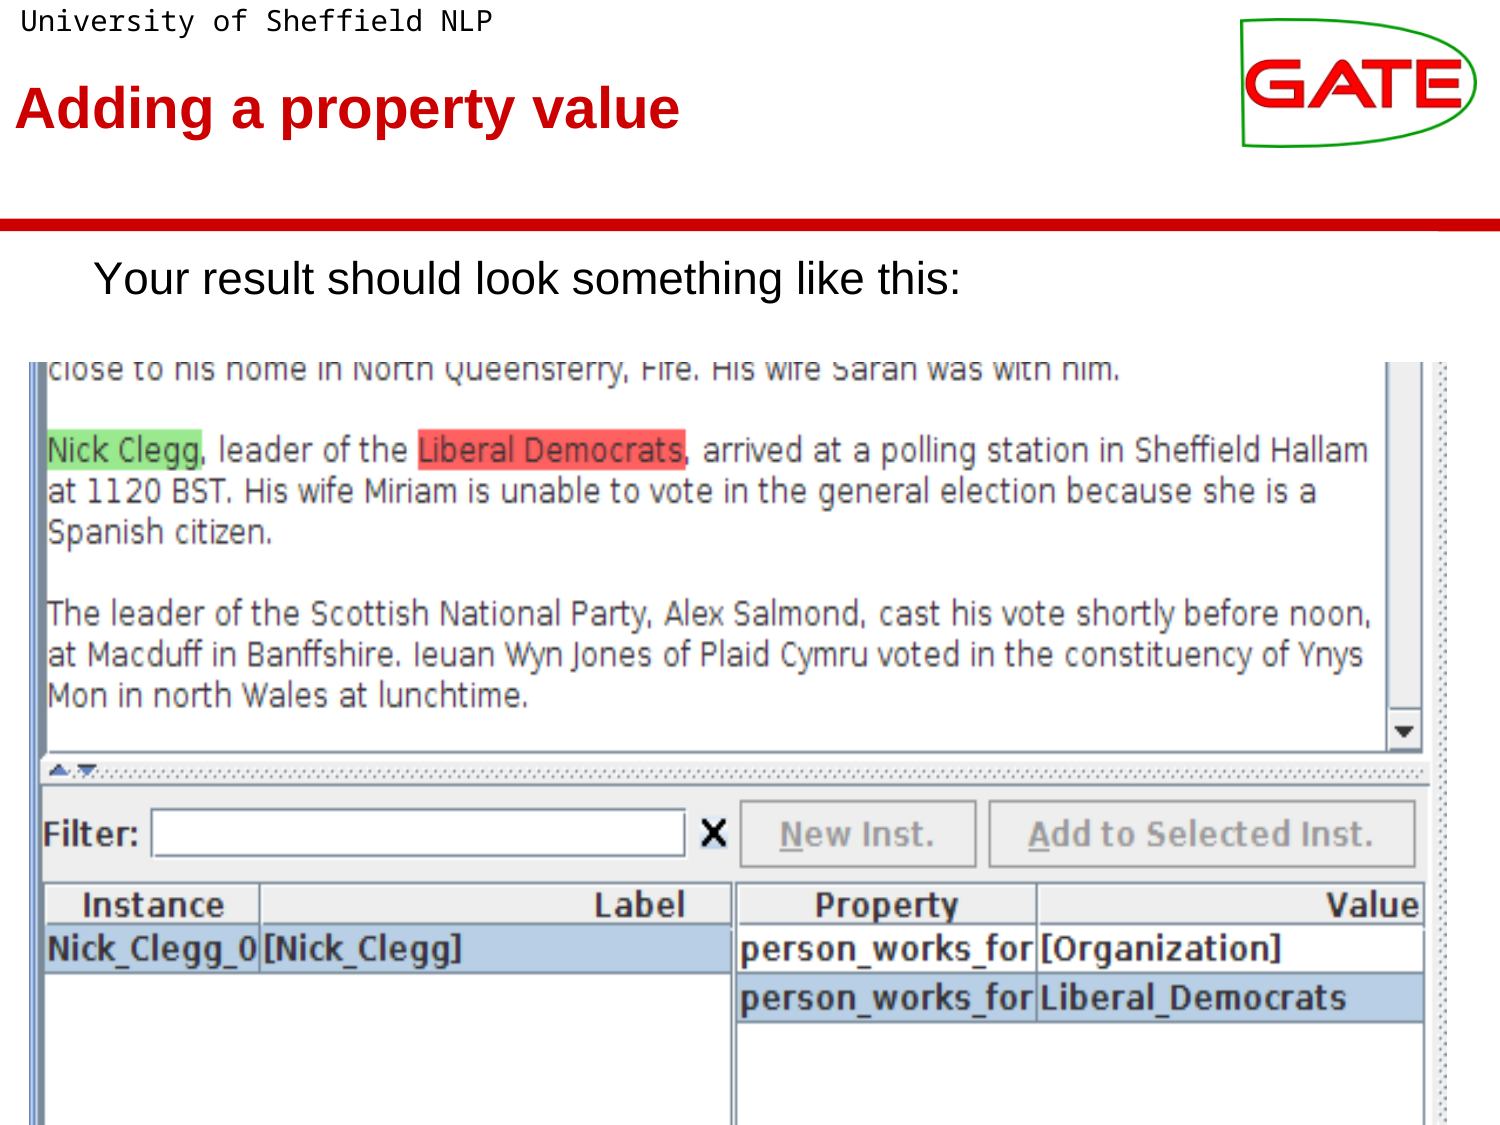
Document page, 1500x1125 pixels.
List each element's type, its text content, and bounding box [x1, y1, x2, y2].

picture [29, 362, 1447, 1125]
list Your result should look something like this: [78, 236, 1418, 362]
title Adding a property value [0, 11, 1239, 205]
picture [1240, 18, 1477, 148]
